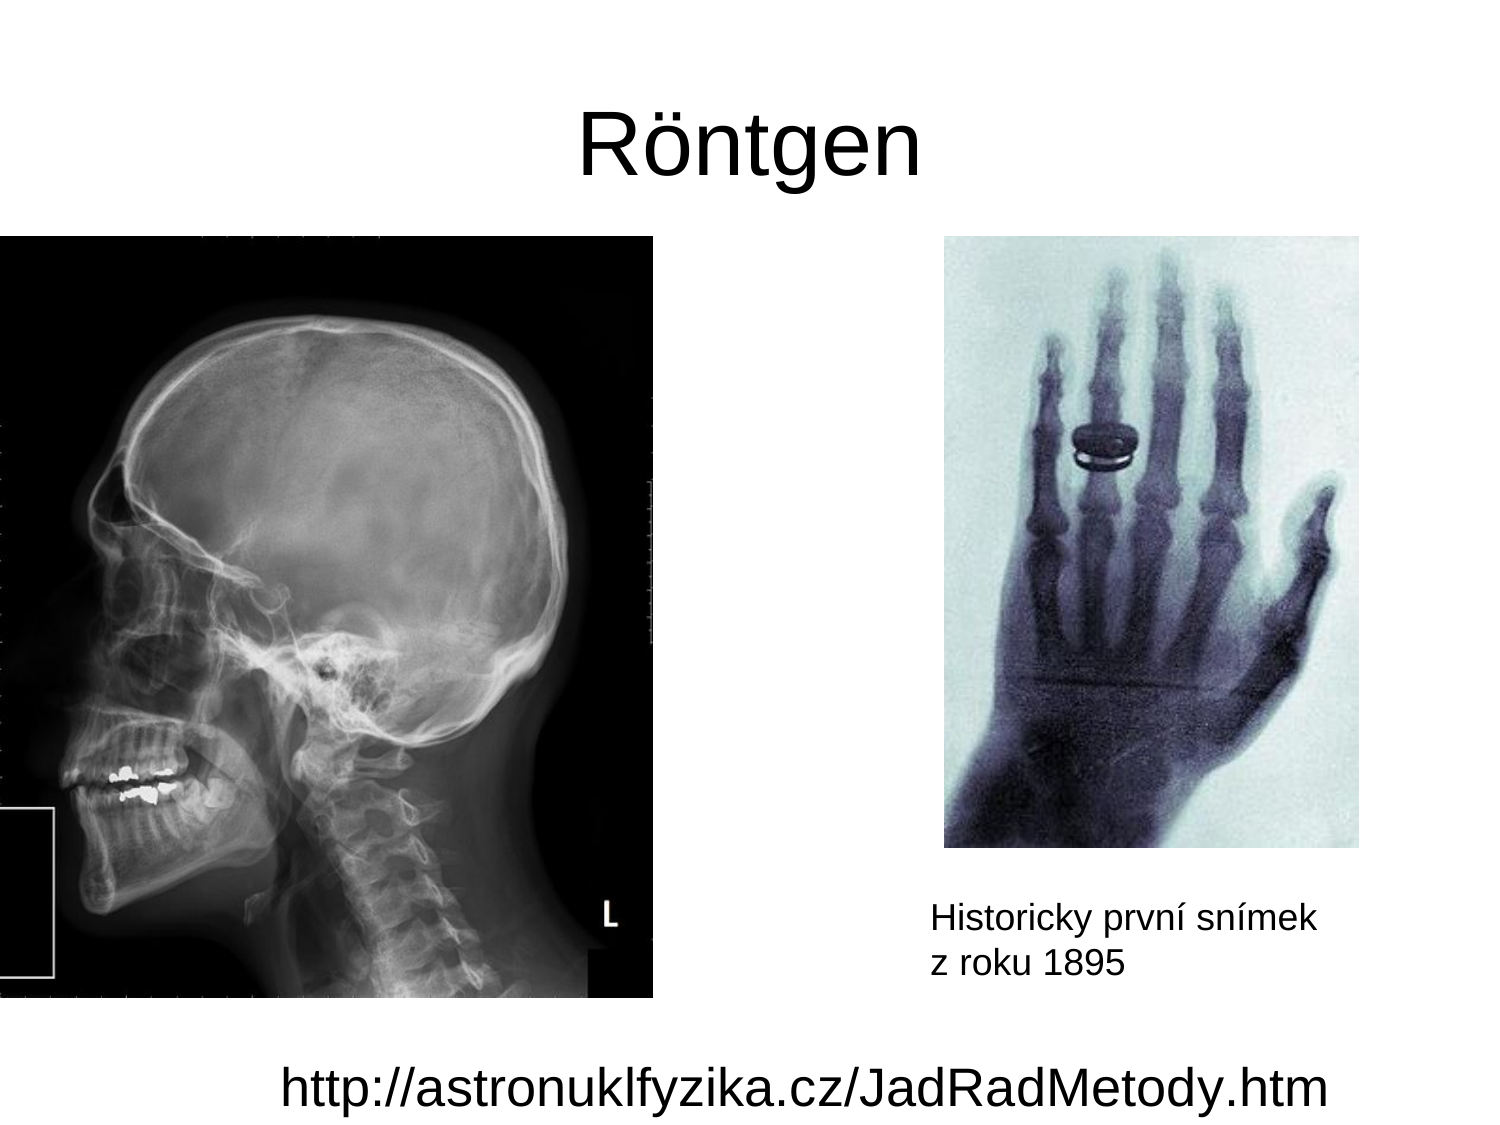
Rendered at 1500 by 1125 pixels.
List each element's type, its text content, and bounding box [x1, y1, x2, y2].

picture [0, 236, 653, 998]
text_box http://astronuklfyzika.cz/JadRadMetody.htm [265, 1045, 1359, 1125]
title Röntgen [75, 20, 1426, 257]
picture [944, 236, 1359, 848]
text_box Historicky první snímek z roku 1895 [915, 885, 1418, 991]
